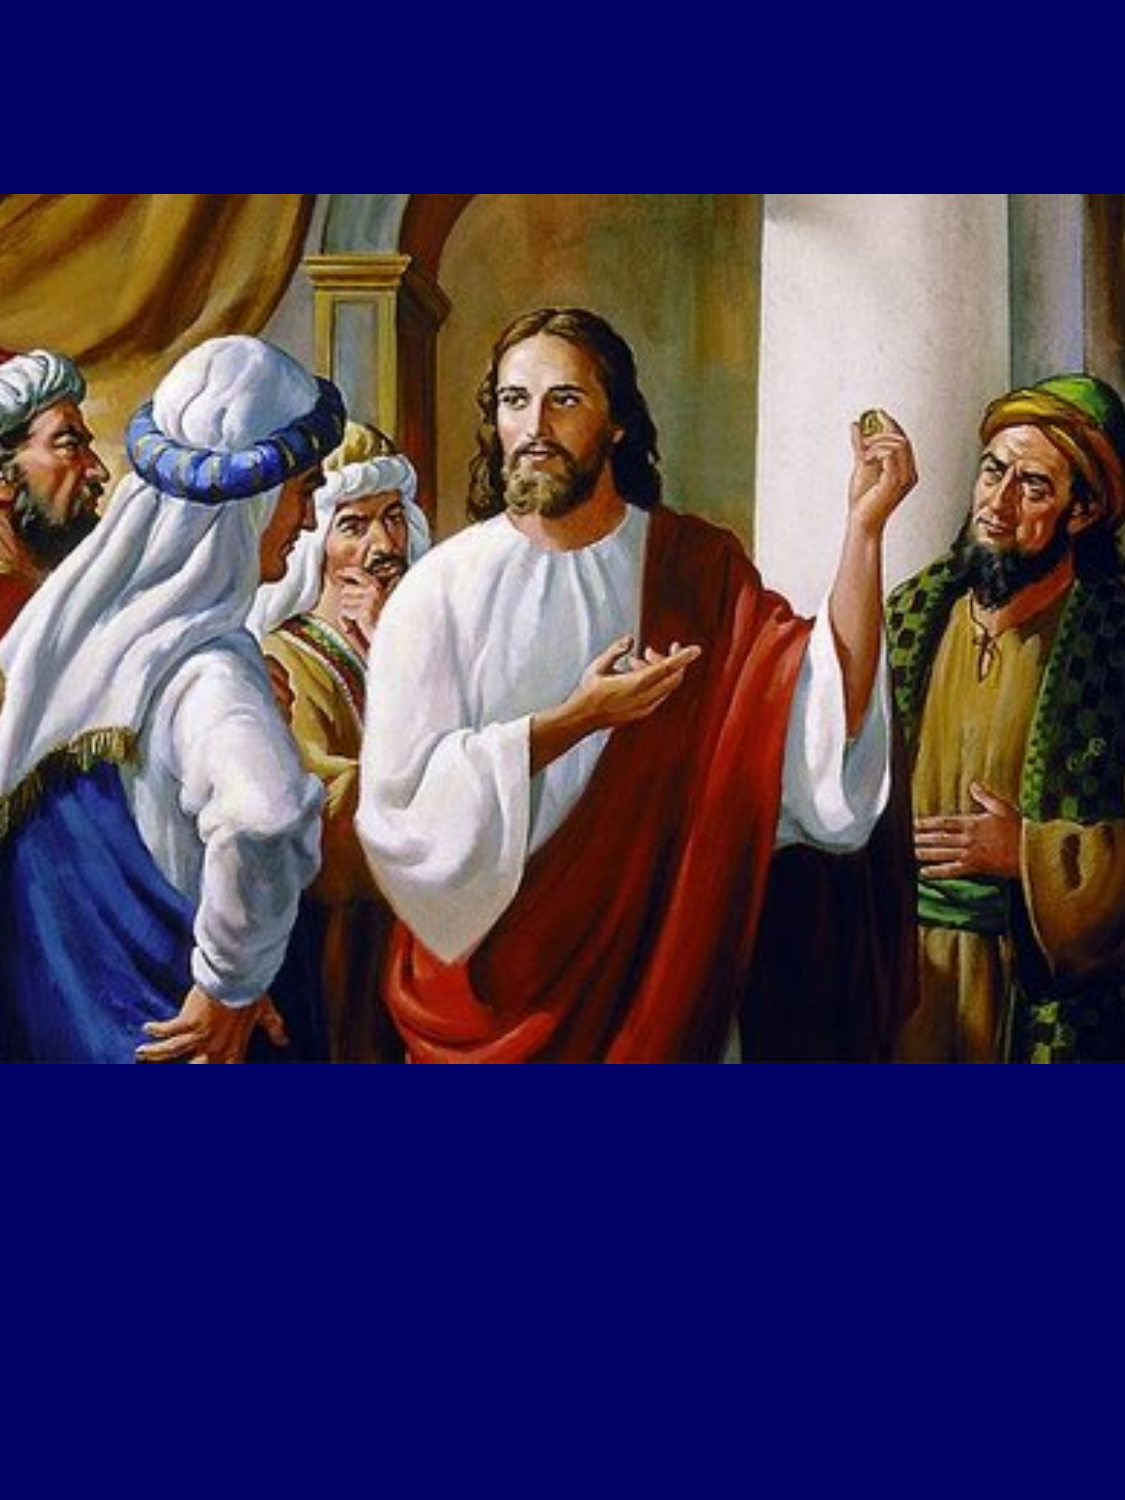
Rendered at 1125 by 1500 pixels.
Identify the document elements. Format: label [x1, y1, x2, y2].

picture [0, 194, 1125, 1064]
